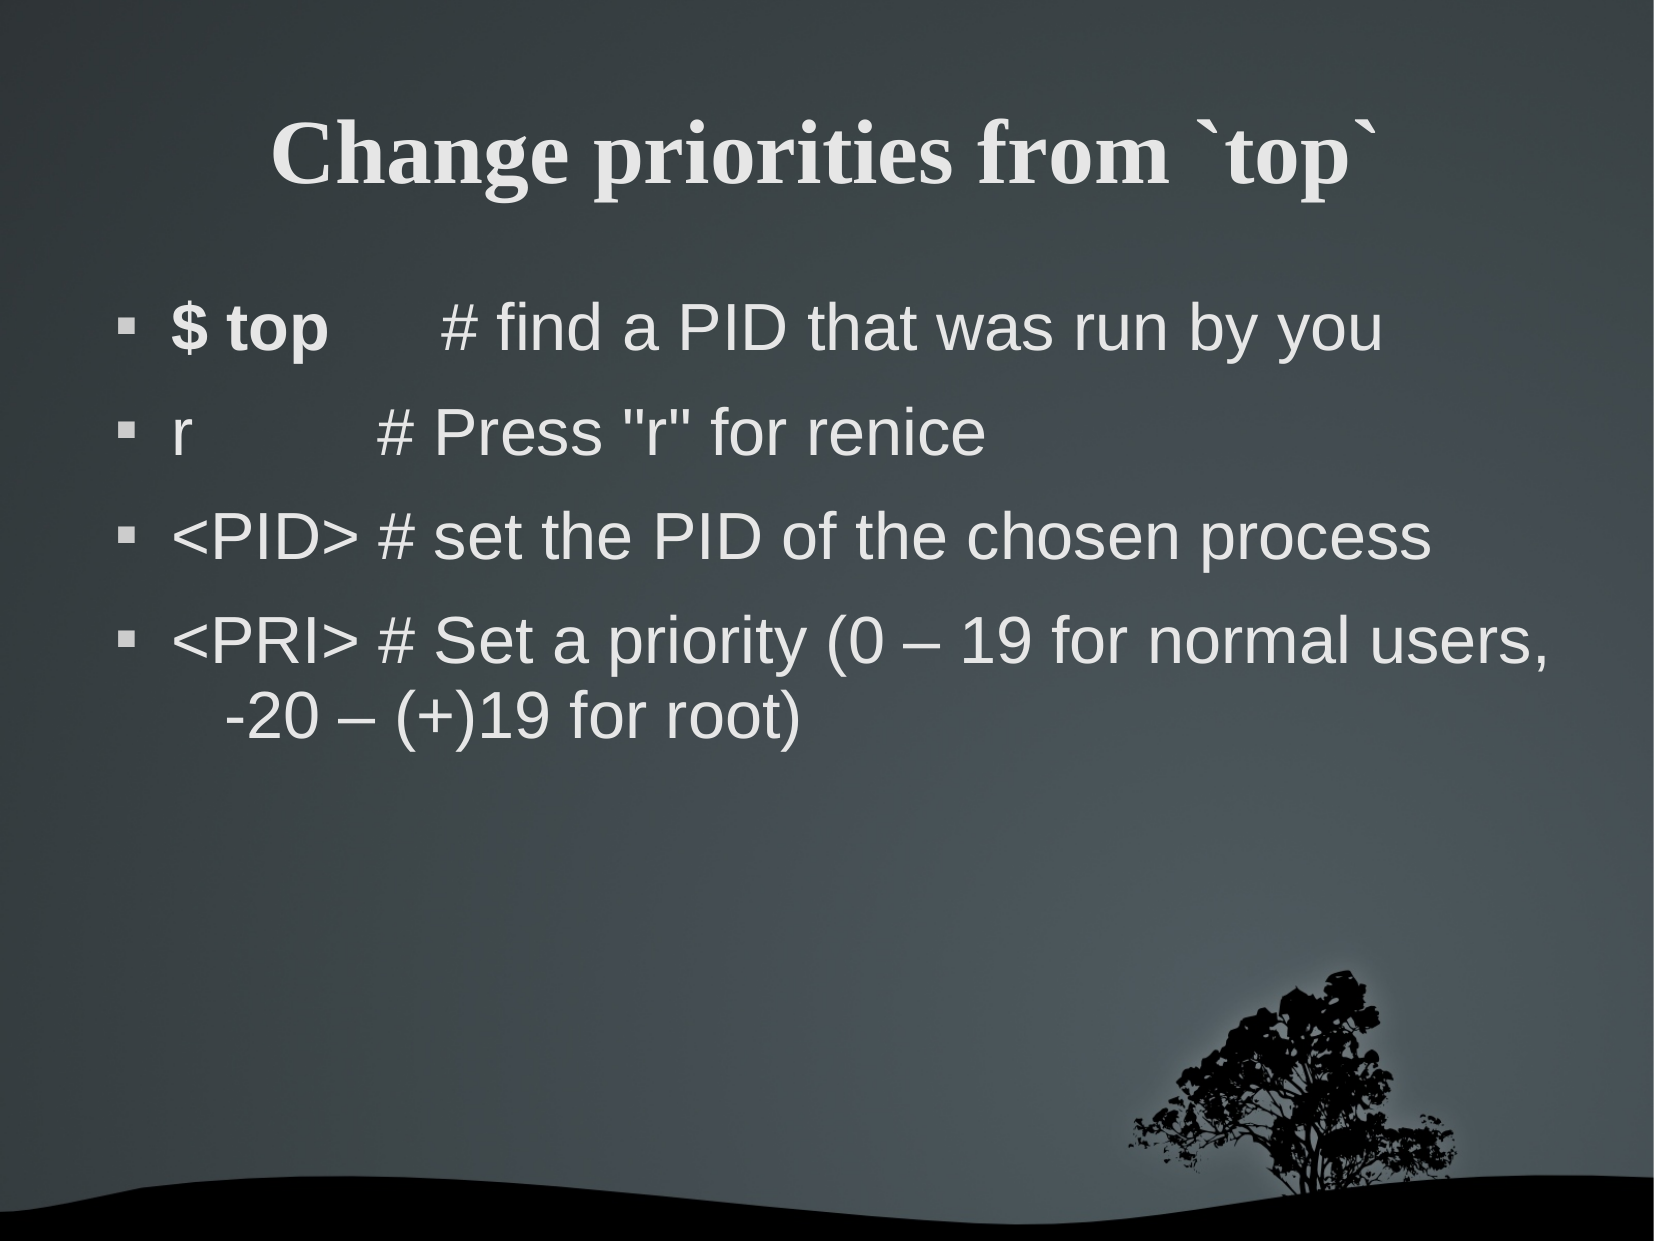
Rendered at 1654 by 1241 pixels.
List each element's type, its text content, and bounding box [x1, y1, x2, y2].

picture [0, 0, 1654, 1241]
list $ top # find a PID that was run by you r # Press "r" for renice <PID> # set the PID of the chosen process <PRI> # Set a priority (0 – 19 for normal users, -20 – (+)19 for root) [82, 290, 1571, 1109]
title Change priorities from `top` [82, 49, 1571, 257]
